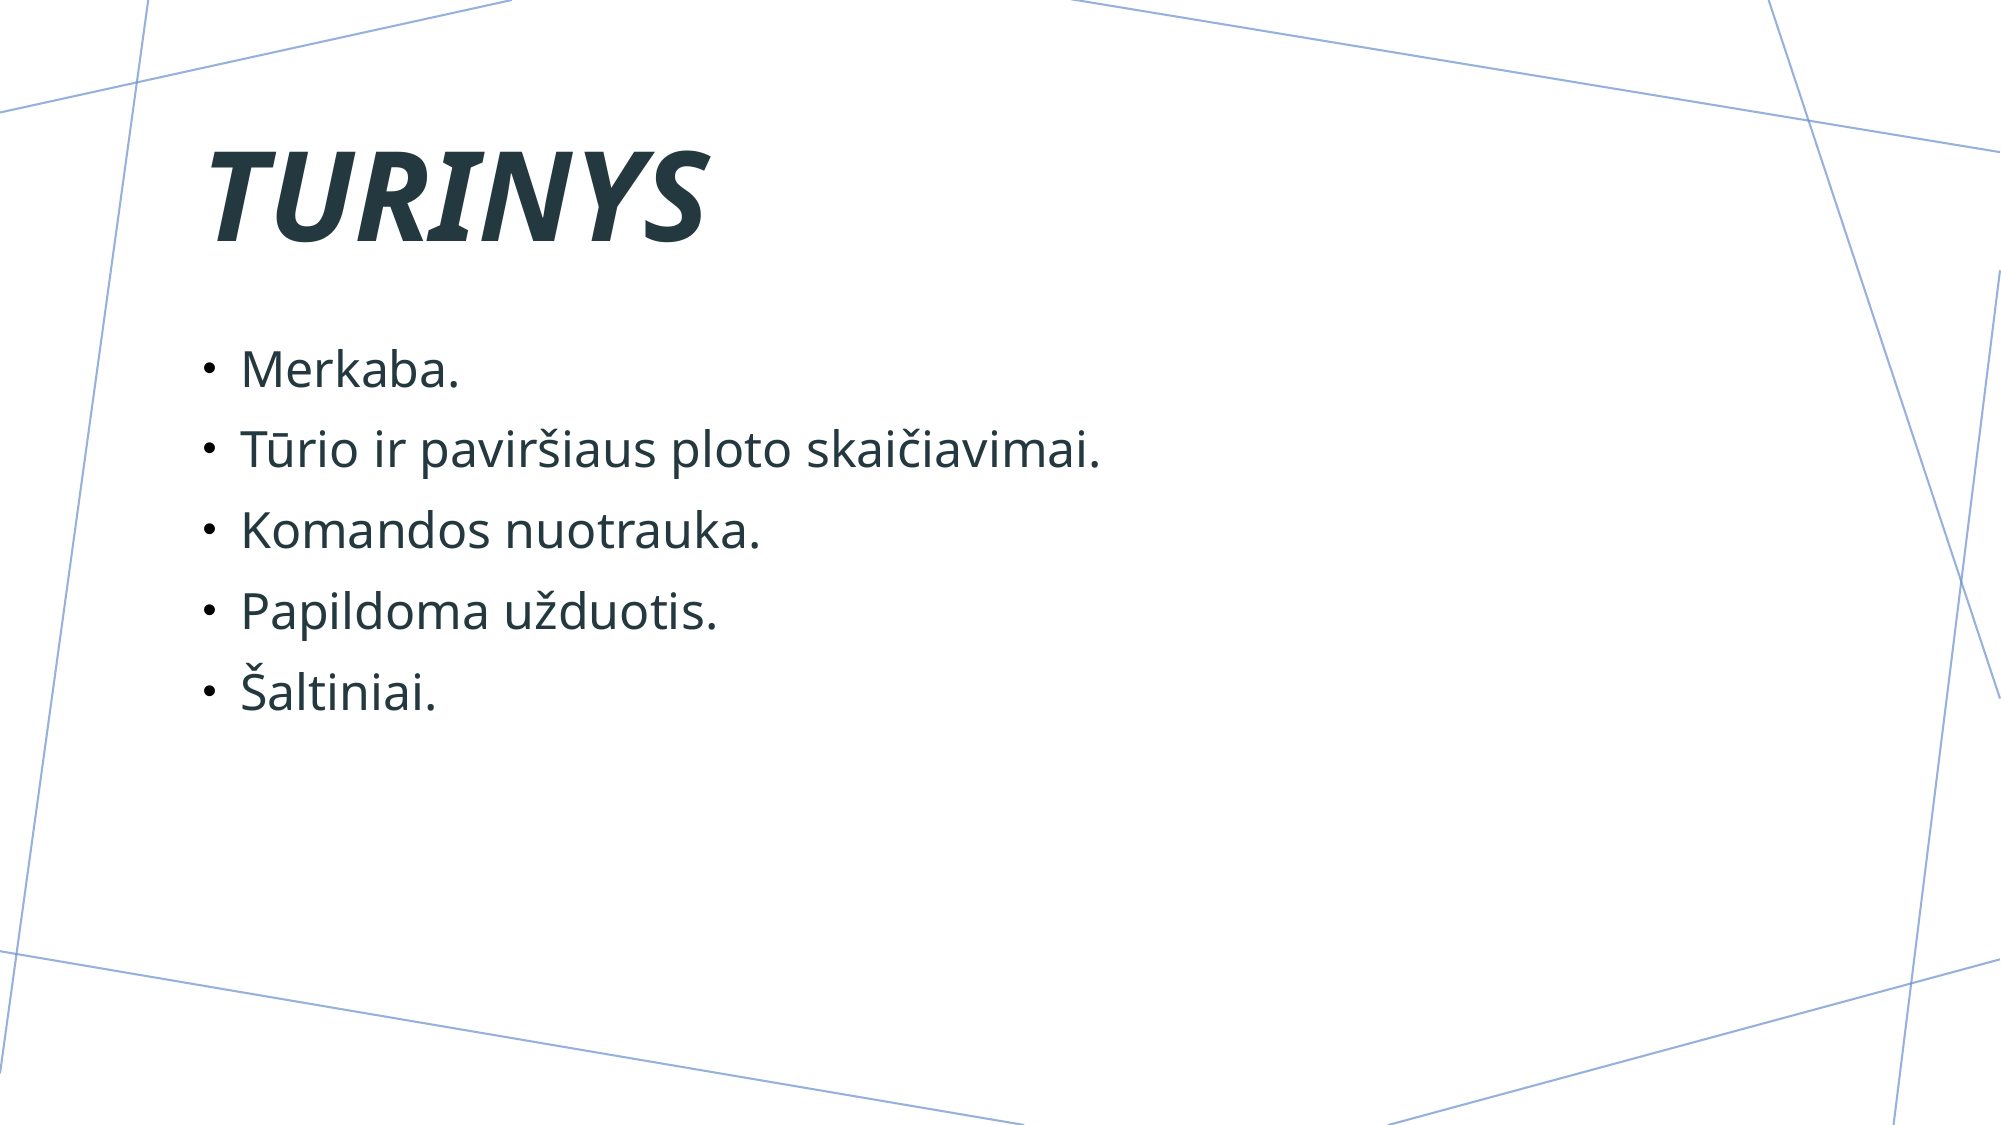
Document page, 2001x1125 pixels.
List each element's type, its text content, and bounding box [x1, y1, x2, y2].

title Turinys [186, 87, 1812, 315]
list Merkaba. Tūrio ir paviršiaus ploto skaičiavimai. Komandos nuotrauka. Papildoma užduotis. Šaltiniai. [187, 329, 1813, 990]
